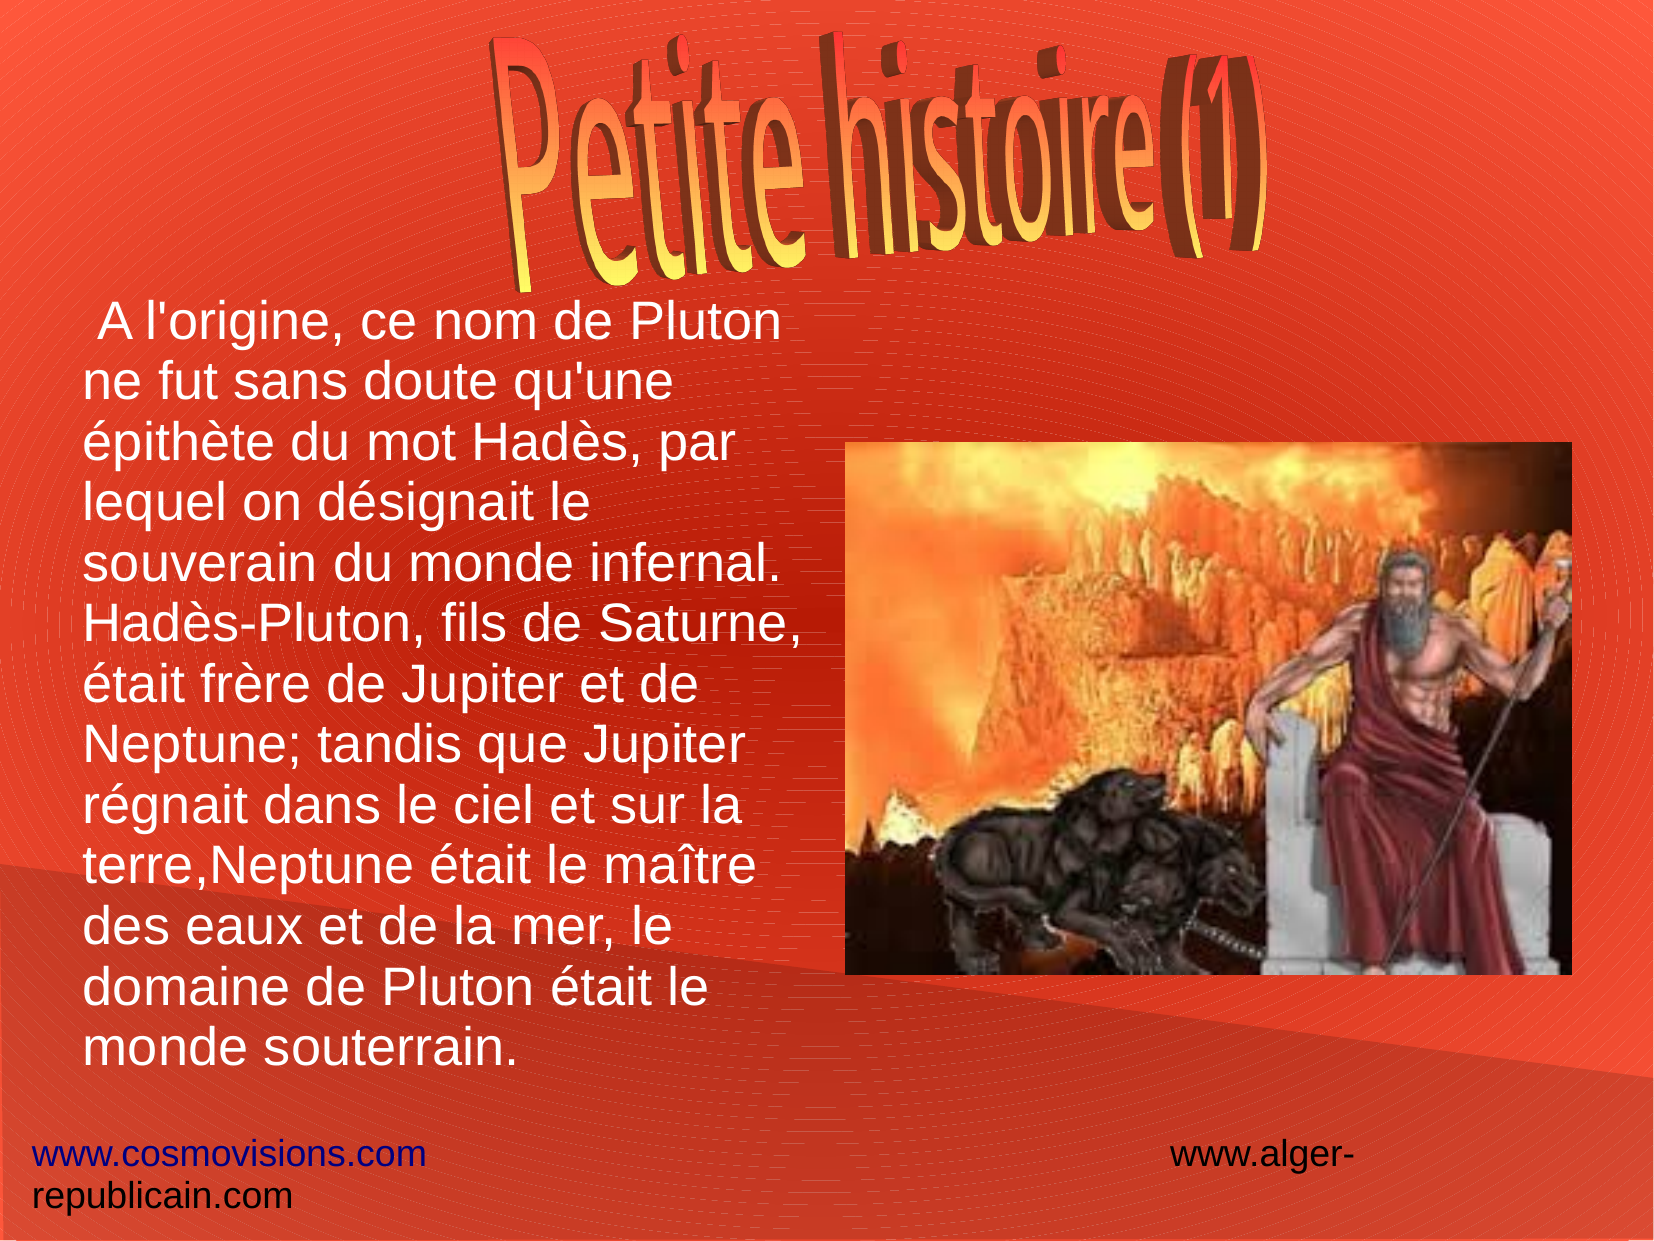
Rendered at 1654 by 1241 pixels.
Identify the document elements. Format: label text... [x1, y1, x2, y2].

text_box www.cosmovisions.com www.alger-republicain.com [17, 1125, 1630, 1182]
text_box [12, 1169, 296, 1227]
text_box [112, 1190, 122, 1206]
picture [845, 442, 1572, 975]
list A l'origine, ce nom de Pluton ne fut sans doute qu'une épithète du mot Hadès, par lequel on désignait le souverain du monde infernal. Hadès-Pluton, fils de Saturne, était frère de Jupiter et de Neptune; tandis que Jupiter régnait dans le ciel et sur la terre,Neptune était le maître des eaux et de la mer, le domaine de Pluton était le monde souterrain. [82, 290, 809, 1094]
